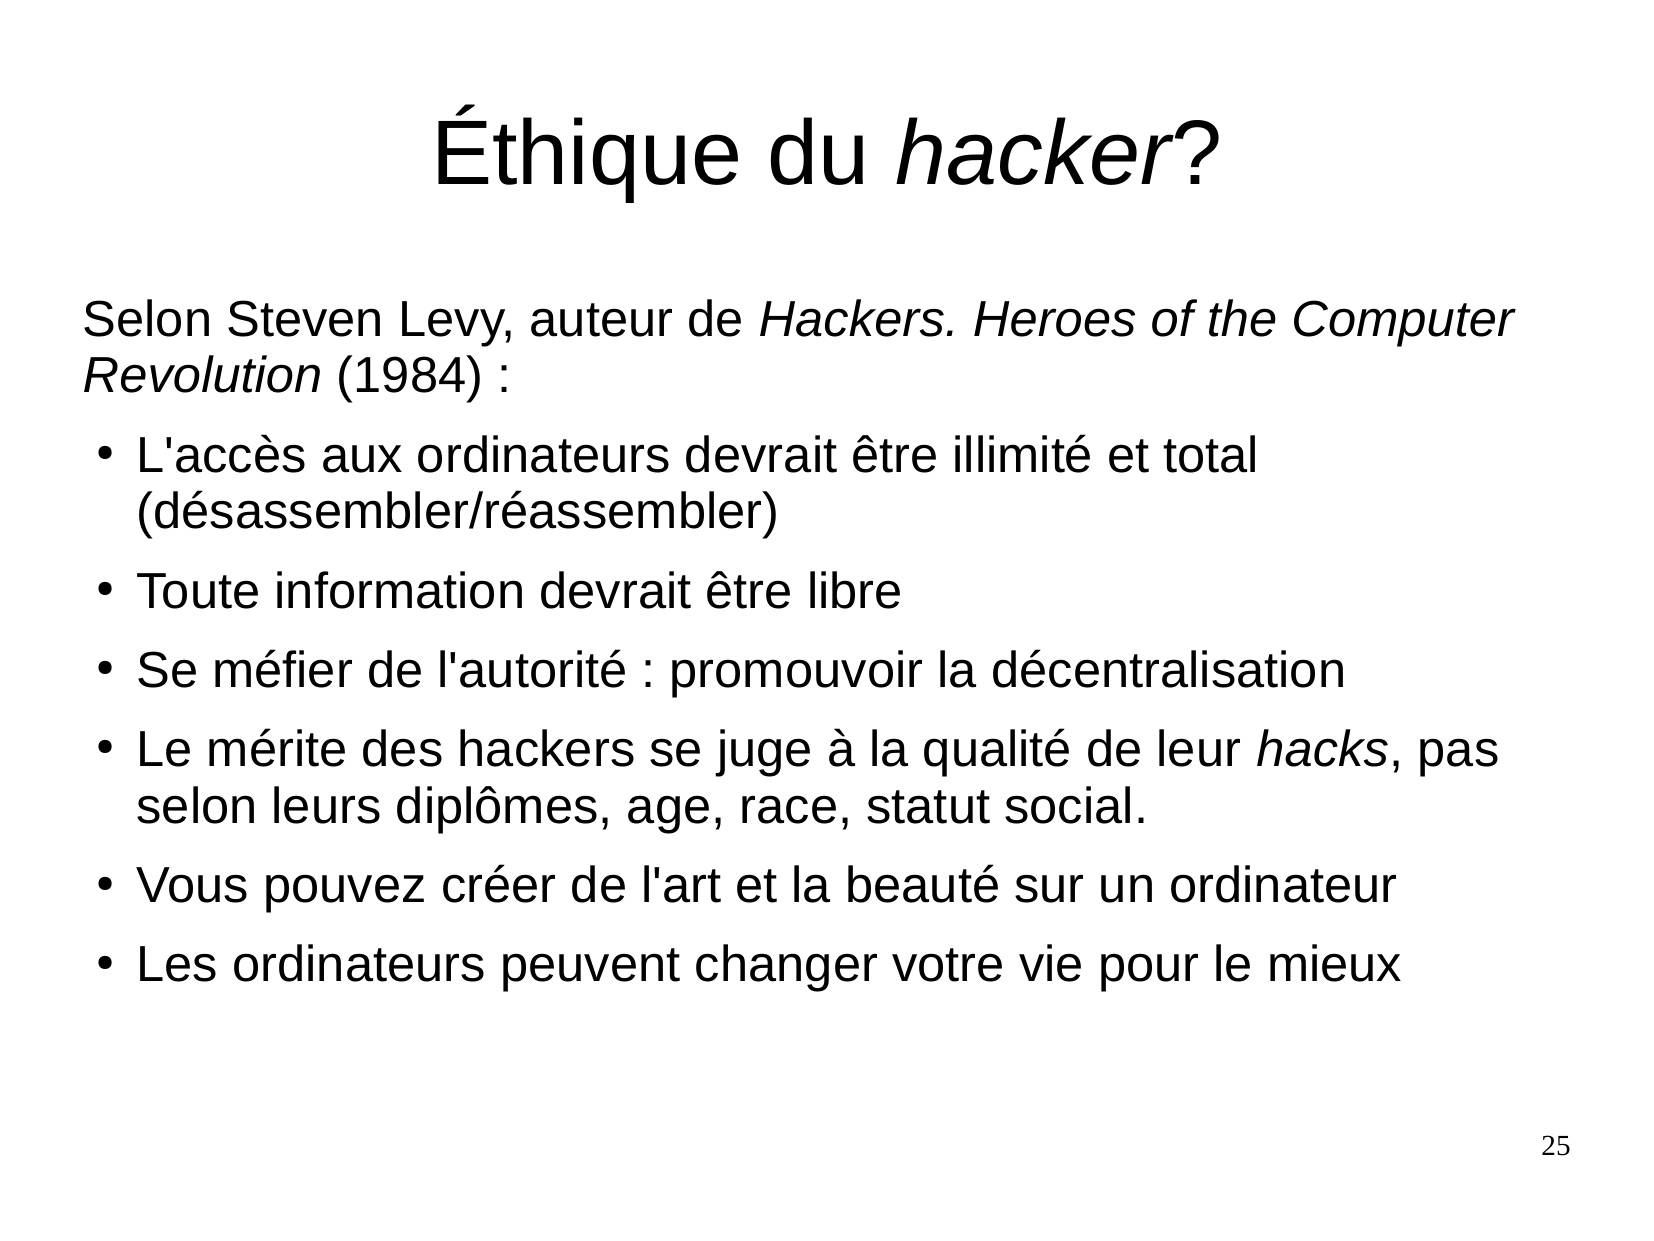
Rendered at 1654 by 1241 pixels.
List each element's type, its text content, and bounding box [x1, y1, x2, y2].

title Éthique du hacker? [82, 49, 1571, 257]
list Selon Steven Levy, auteur de Hackers. Heroes of the Computer Revolution (1984) : L'accès aux ordinateurs devrait être illimité et total (désassembler/réassembler) Toute information devrait être libre Se méfier de l'autorité : promouvoir la décentralisation Le mérite des hackers se juge à la qualité de leur hacks, pas selon leurs diplômes, age, race, statut social. Vous pouvez créer de l'art et la beauté sur un ordinateur Les ordinateurs peuvent changer votre vie pour le mieux [82, 290, 1538, 1010]
